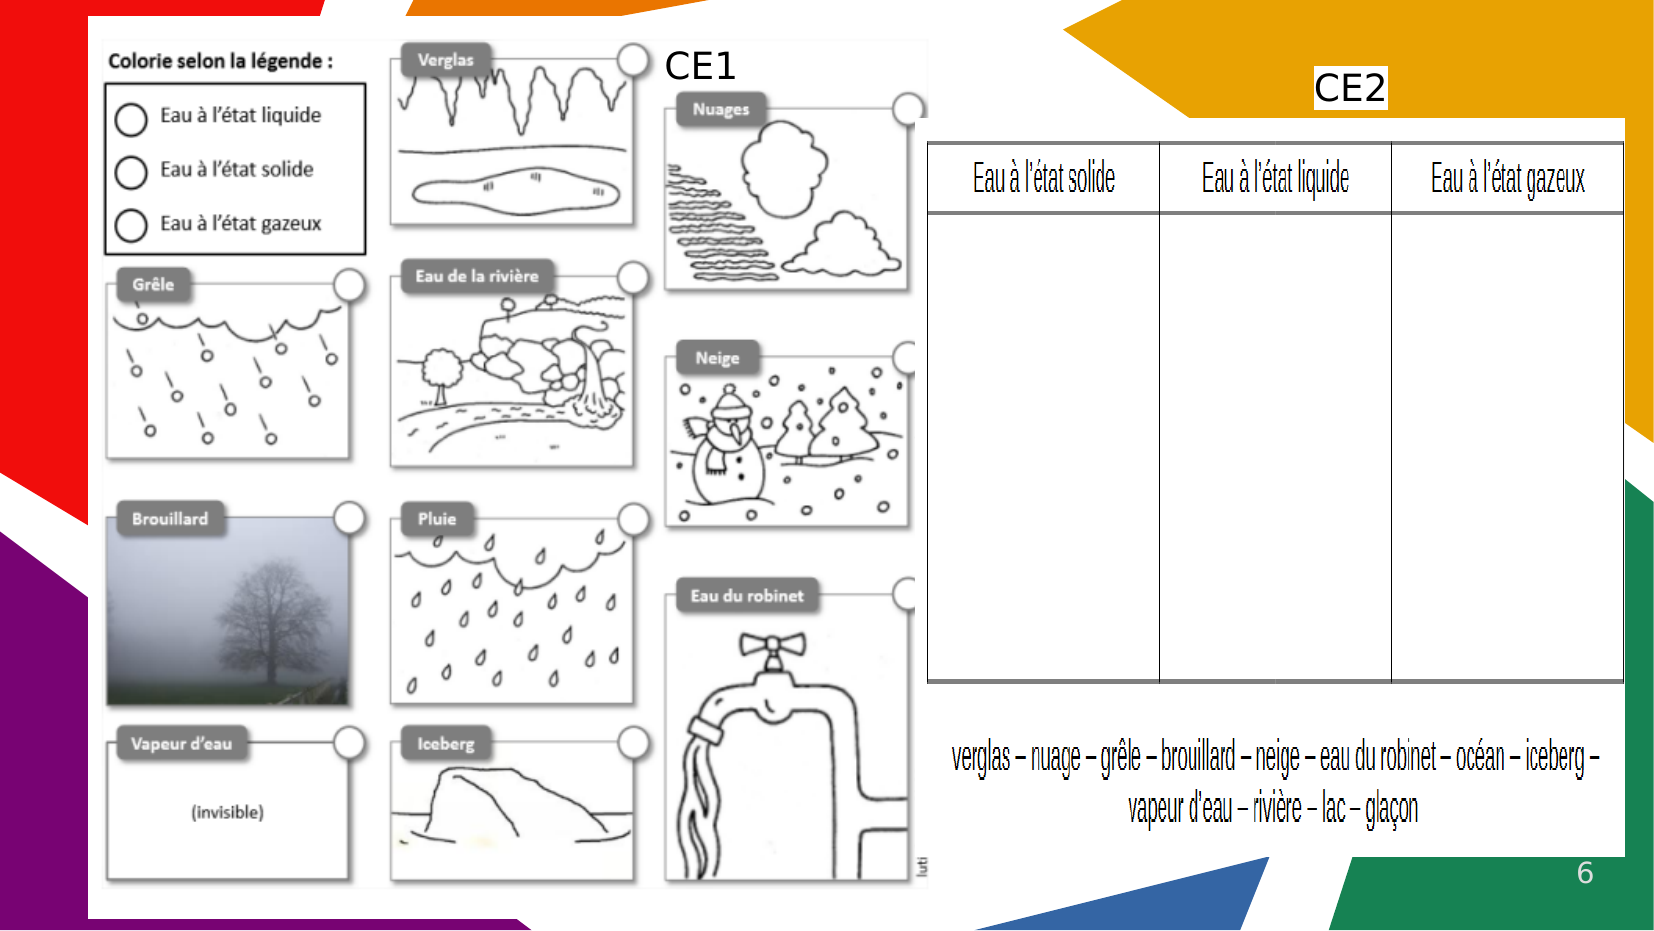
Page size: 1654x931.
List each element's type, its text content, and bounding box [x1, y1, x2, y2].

picture [88, 16, 1625, 919]
text_box CE2 [1299, 59, 1506, 118]
text_box CE1 [649, 37, 857, 96]
